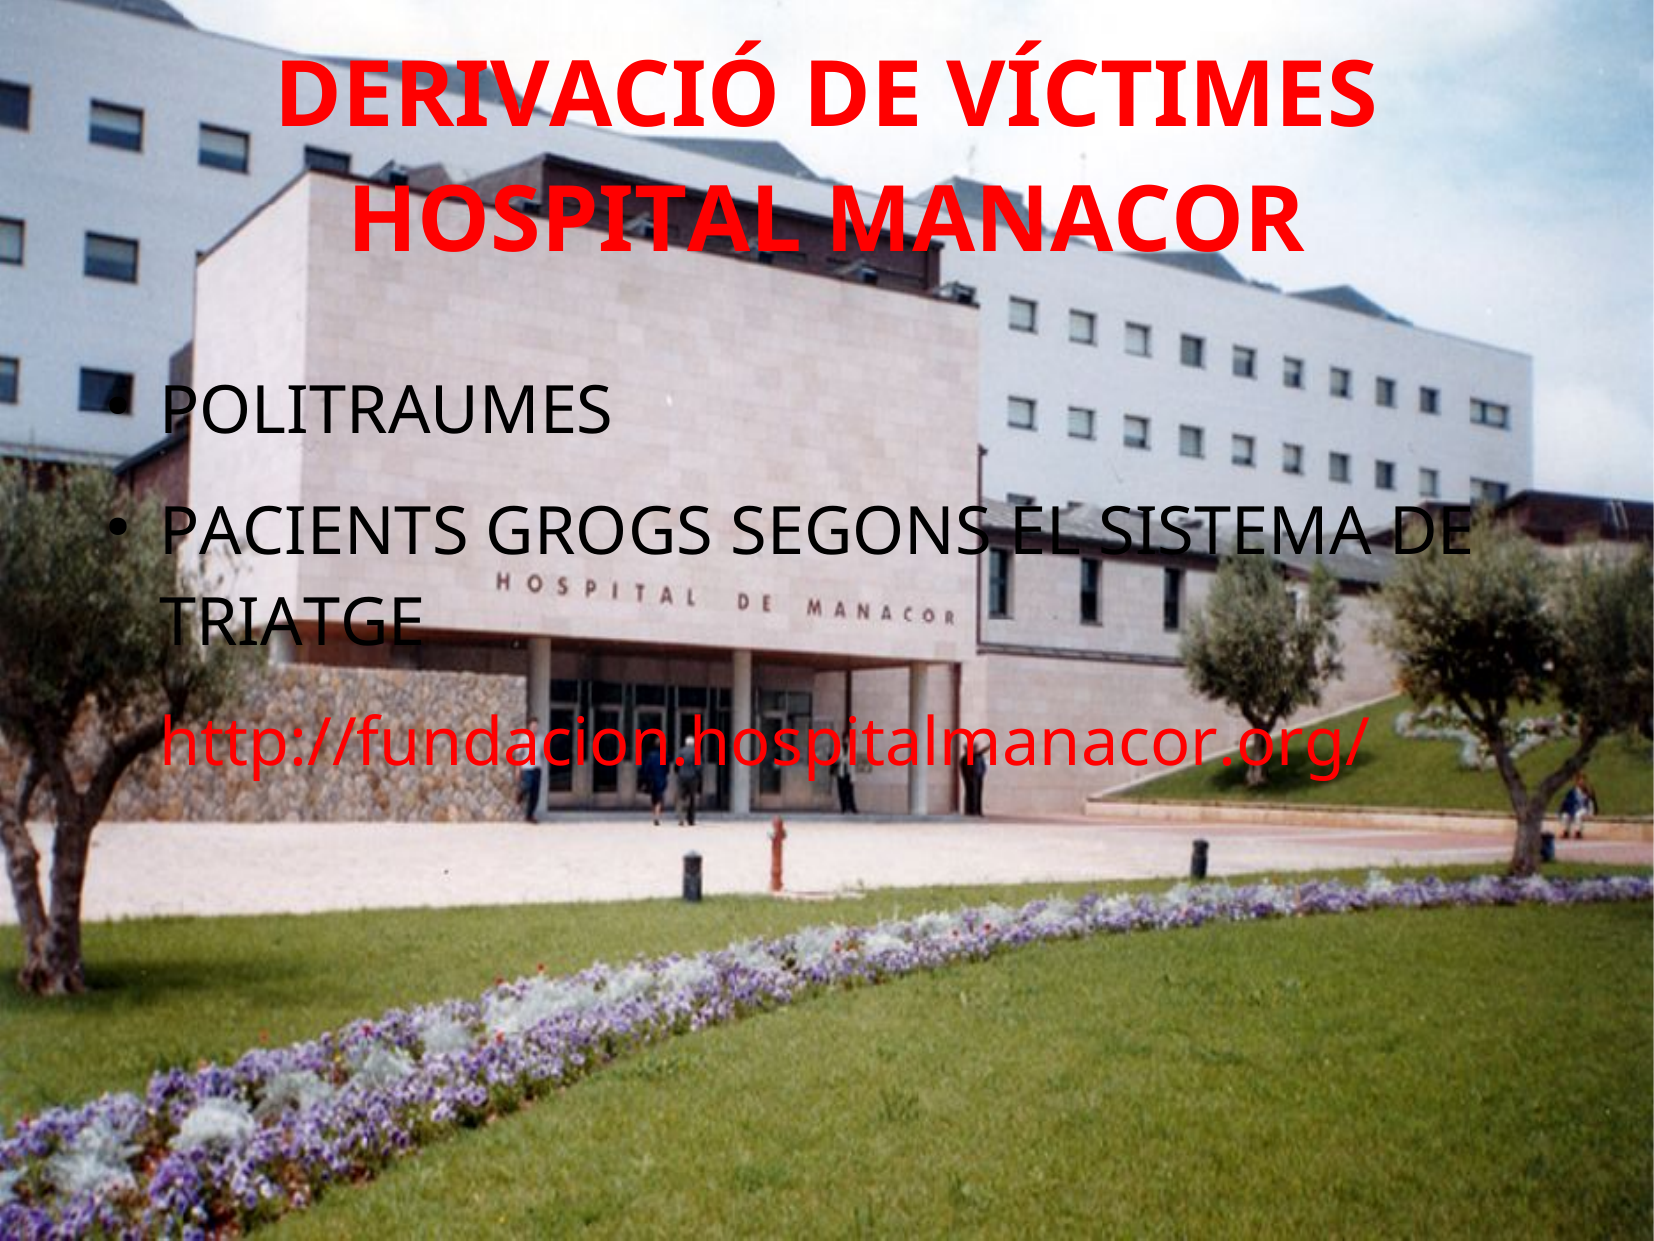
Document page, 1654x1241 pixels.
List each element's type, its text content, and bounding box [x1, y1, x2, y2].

list POLITRAUMES PACIENTS GROGS SEGONS EL SISTEMA DE TRIATGE http://fundacion.hospitalmanacor.org/ [88, 362, 1577, 1182]
title DERIVACIÓ DE VÍCTIMES HOSPITAL MANACOR [82, 25, 1571, 281]
picture [0, 0, 1654, 1241]
